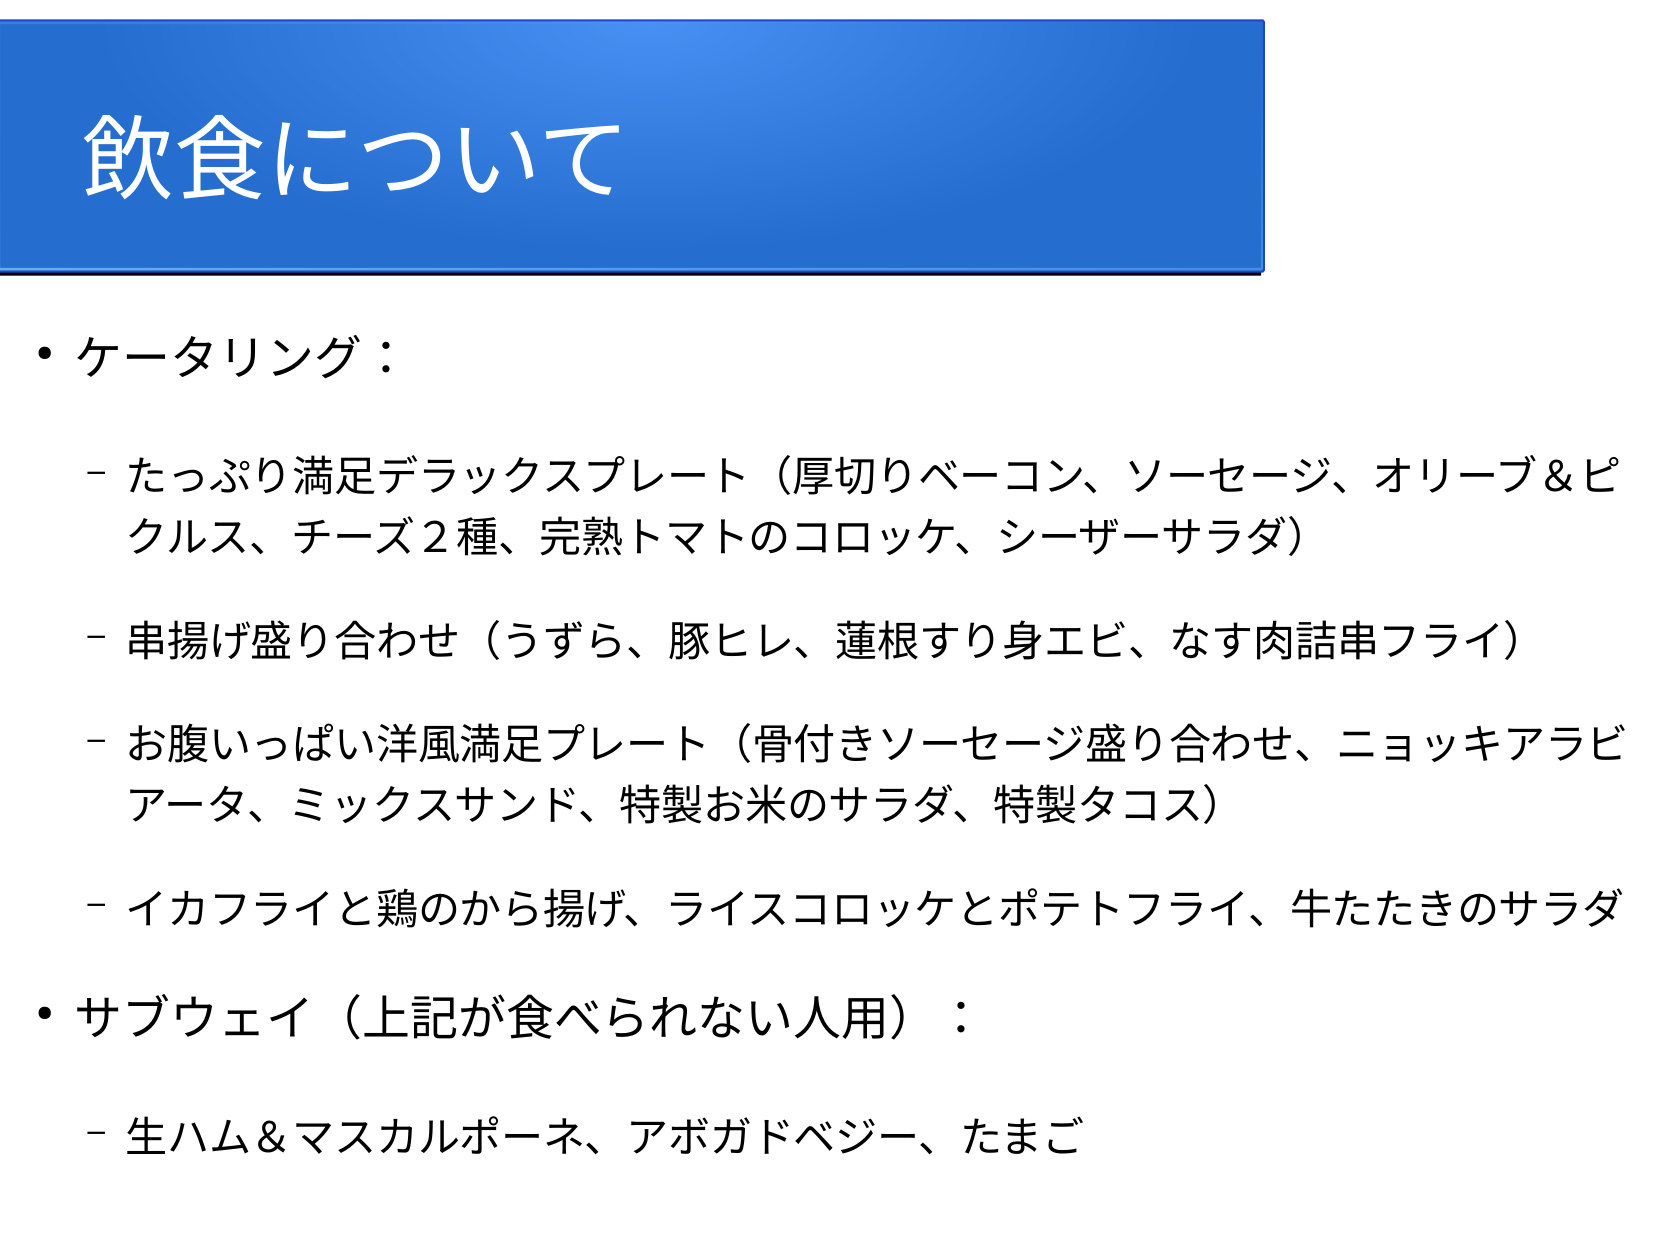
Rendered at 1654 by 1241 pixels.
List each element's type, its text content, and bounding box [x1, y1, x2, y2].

list ケータリング： たっぷり満足デラックスプレート（厚切りベーコン、ソーセージ、オリーブ＆ピクルス、チーズ２種、完熟トマトのコロッケ、シーザーサラダ） 串揚げ盛り合わせ（うずら、豚ヒレ、蓮根すり身エビ、なす肉詰串フライ） お腹いっぱい洋風満足プレート（骨付きソーセージ盛り合わせ、ニョッキアラビアータ、ミックスサンド、特製お米のサラダ、特製タコス） イカフライと鶏のから揚げ、ライスコロッケとポテトフライ、牛たたきのサラダ サブウェイ（上記が食べられない人用）： 生ハム＆マスカルポーネ、アボガドベジー、たまご [23, 319, 1642, 1229]
title 飲食について [82, 49, 1250, 257]
